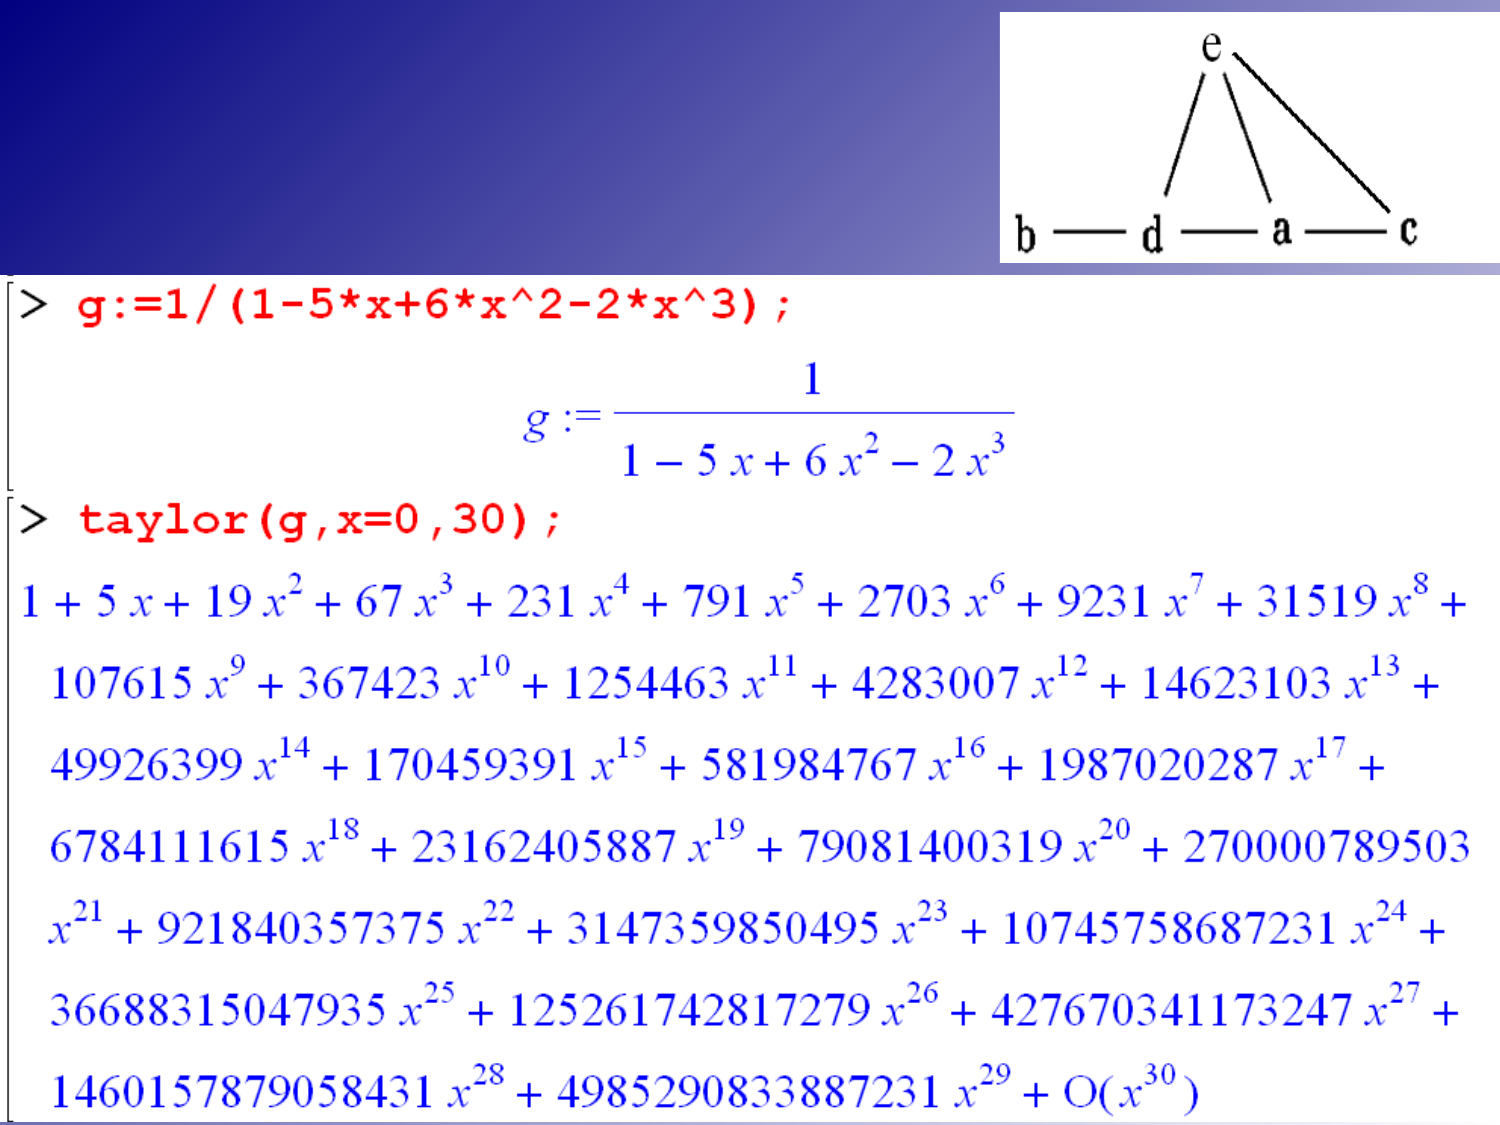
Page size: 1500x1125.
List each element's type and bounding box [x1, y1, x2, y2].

picture [0, 275, 1500, 1122]
picture [999, 12, 1500, 263]
